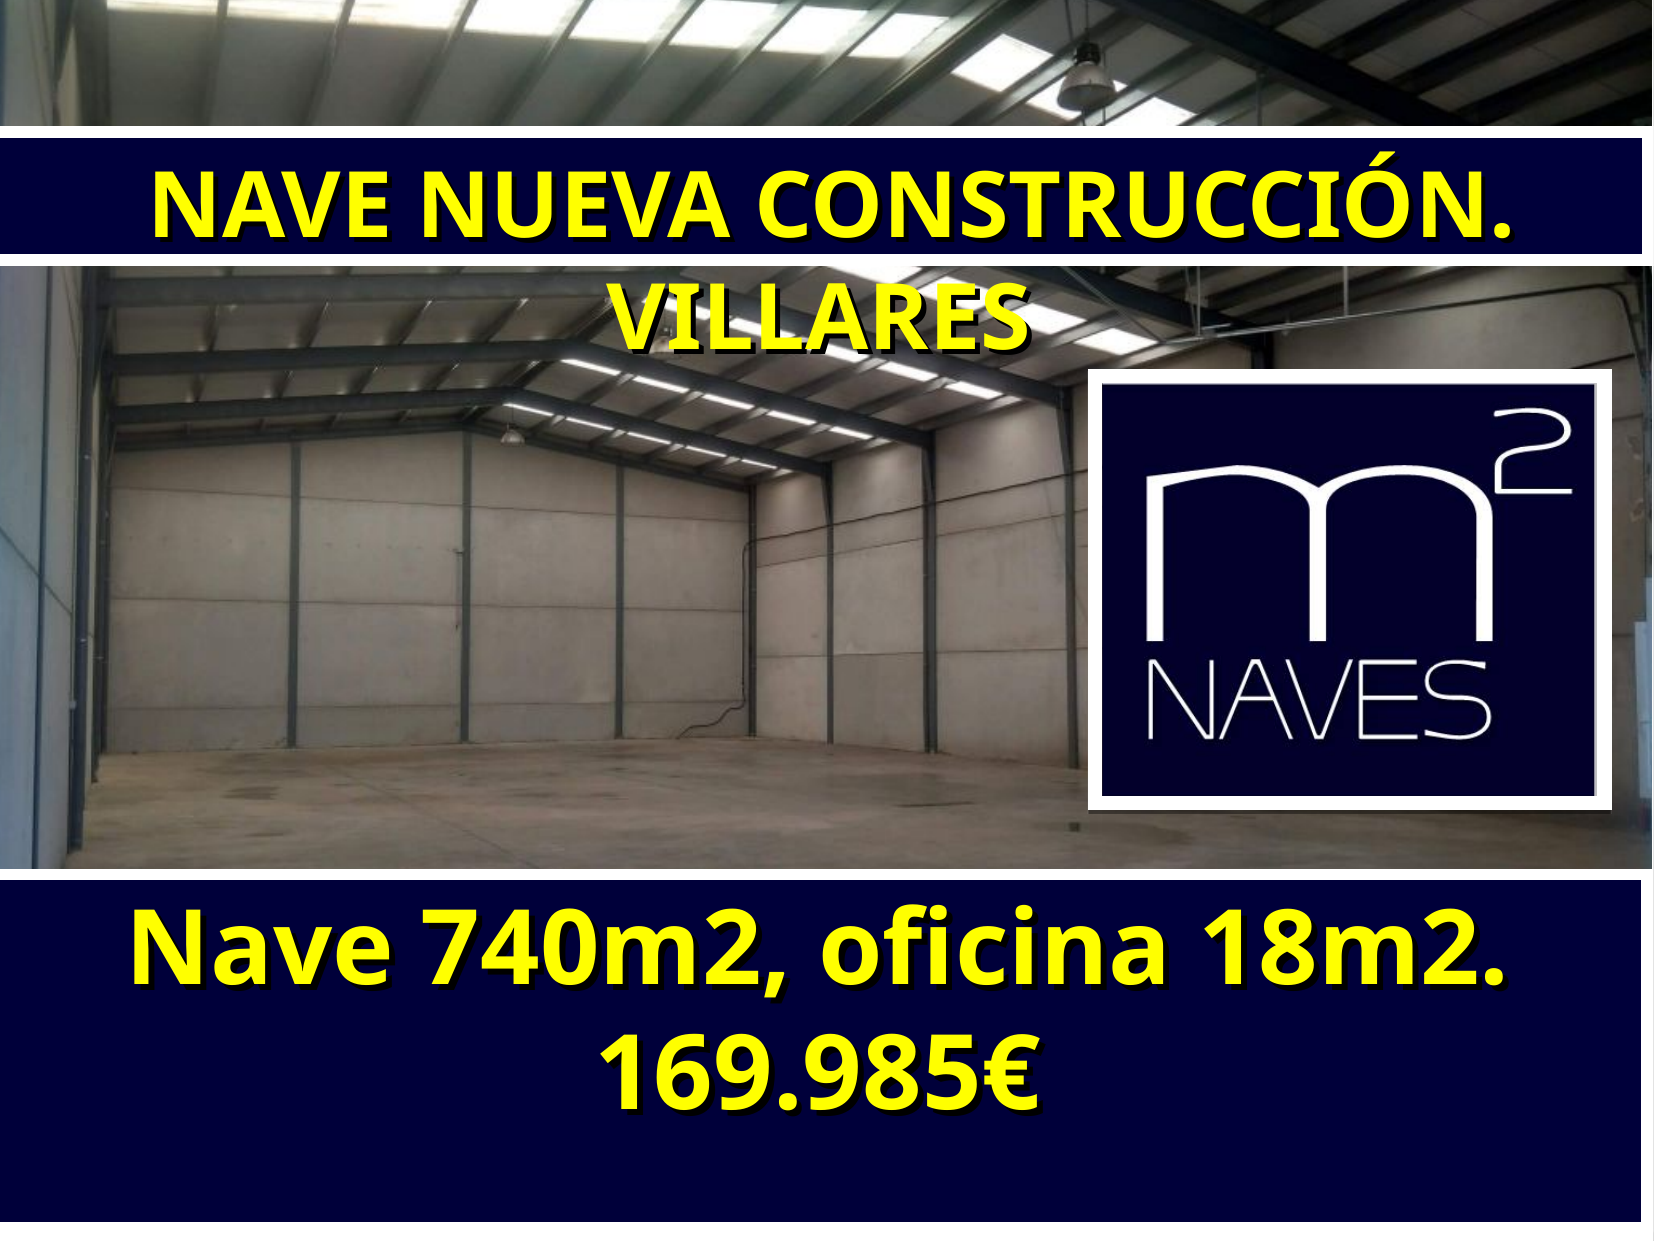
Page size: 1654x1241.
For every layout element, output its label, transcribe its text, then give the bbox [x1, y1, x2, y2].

picture [0, 0, 1653, 126]
title Nave 740m2, oficina 18m2. 169.985€ [0, 874, 1648, 1228]
picture [0, 266, 1653, 869]
title NAVE NUEVA CONSTRUCCIÓN. VILLARES [0, 132, 1649, 260]
